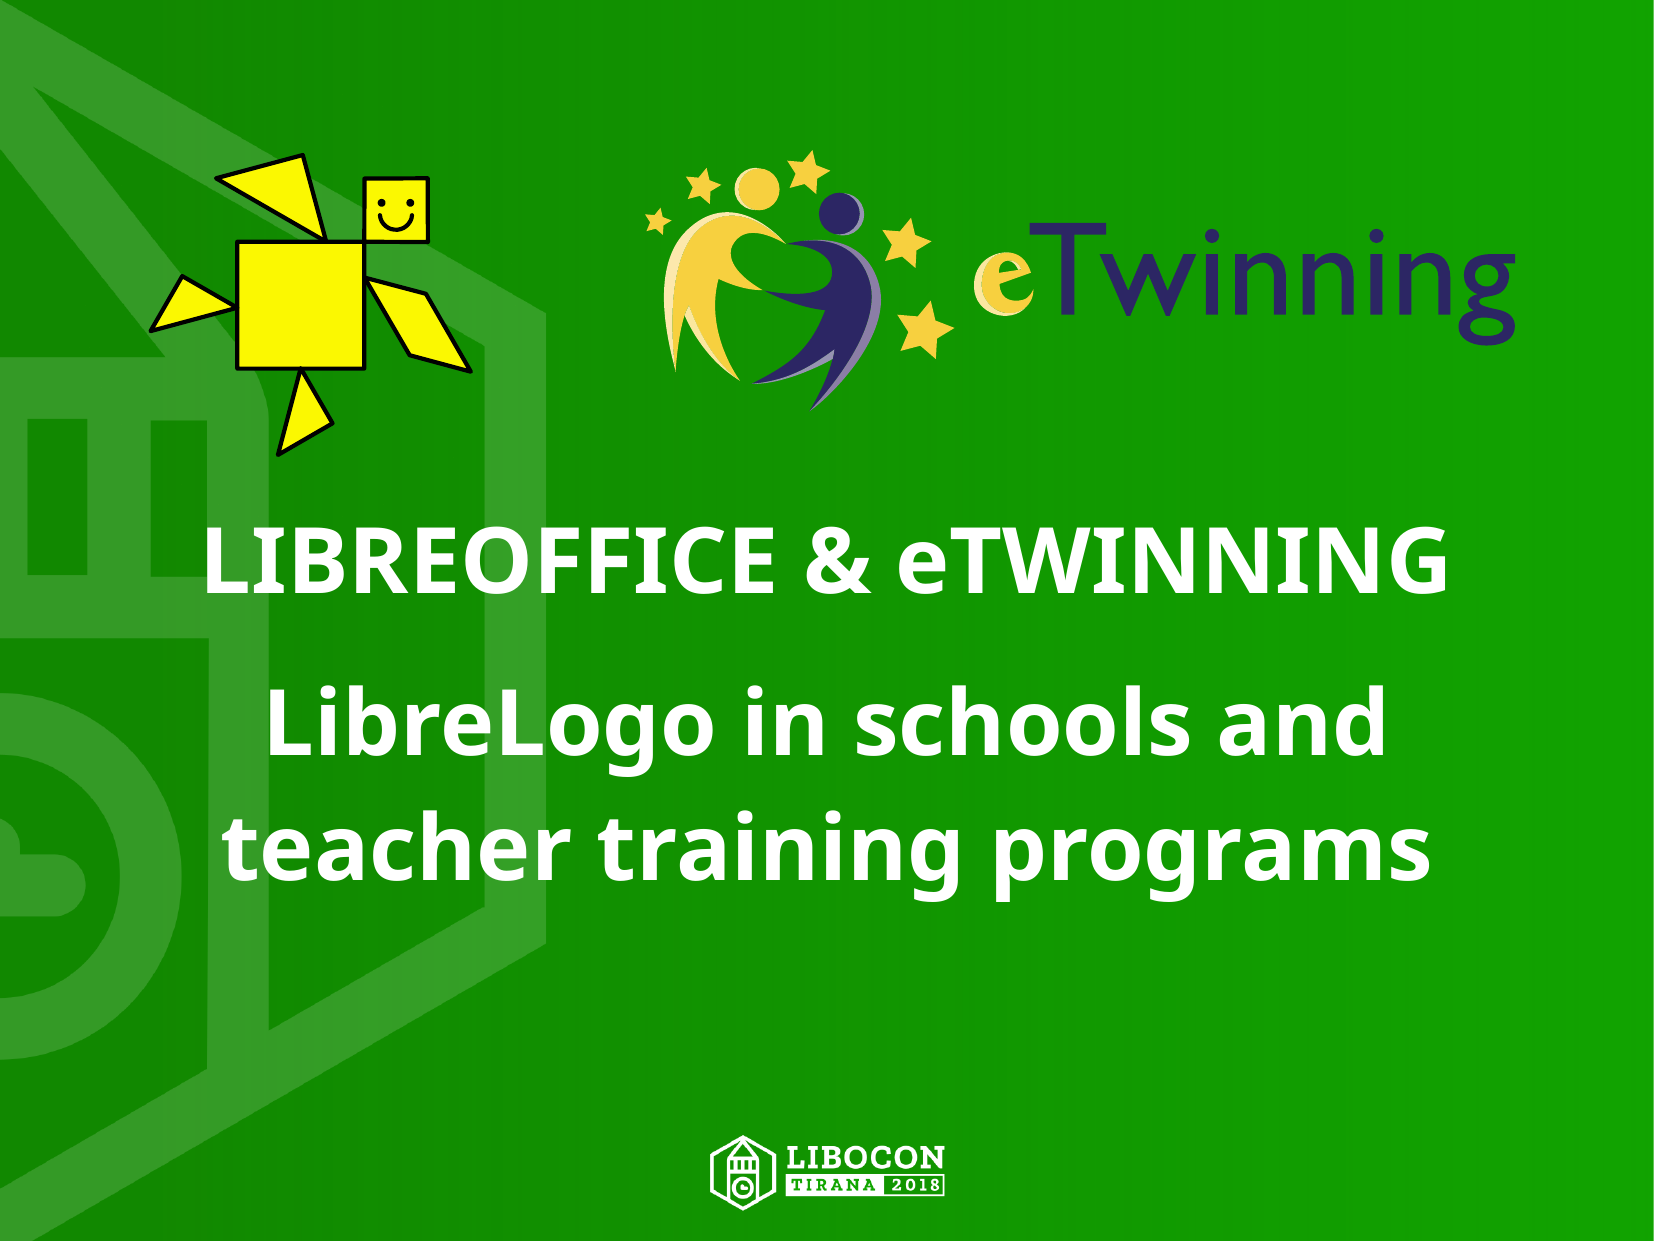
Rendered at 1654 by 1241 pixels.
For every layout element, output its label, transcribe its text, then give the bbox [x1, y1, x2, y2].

title LIBREOFFICE & eTWINNING [63, 401, 1590, 501]
text_box [150, 155, 471, 455]
picture [0, 0, 1654, 1241]
title LibreLogo in schools and teacher training programs [63, 501, 1590, 939]
